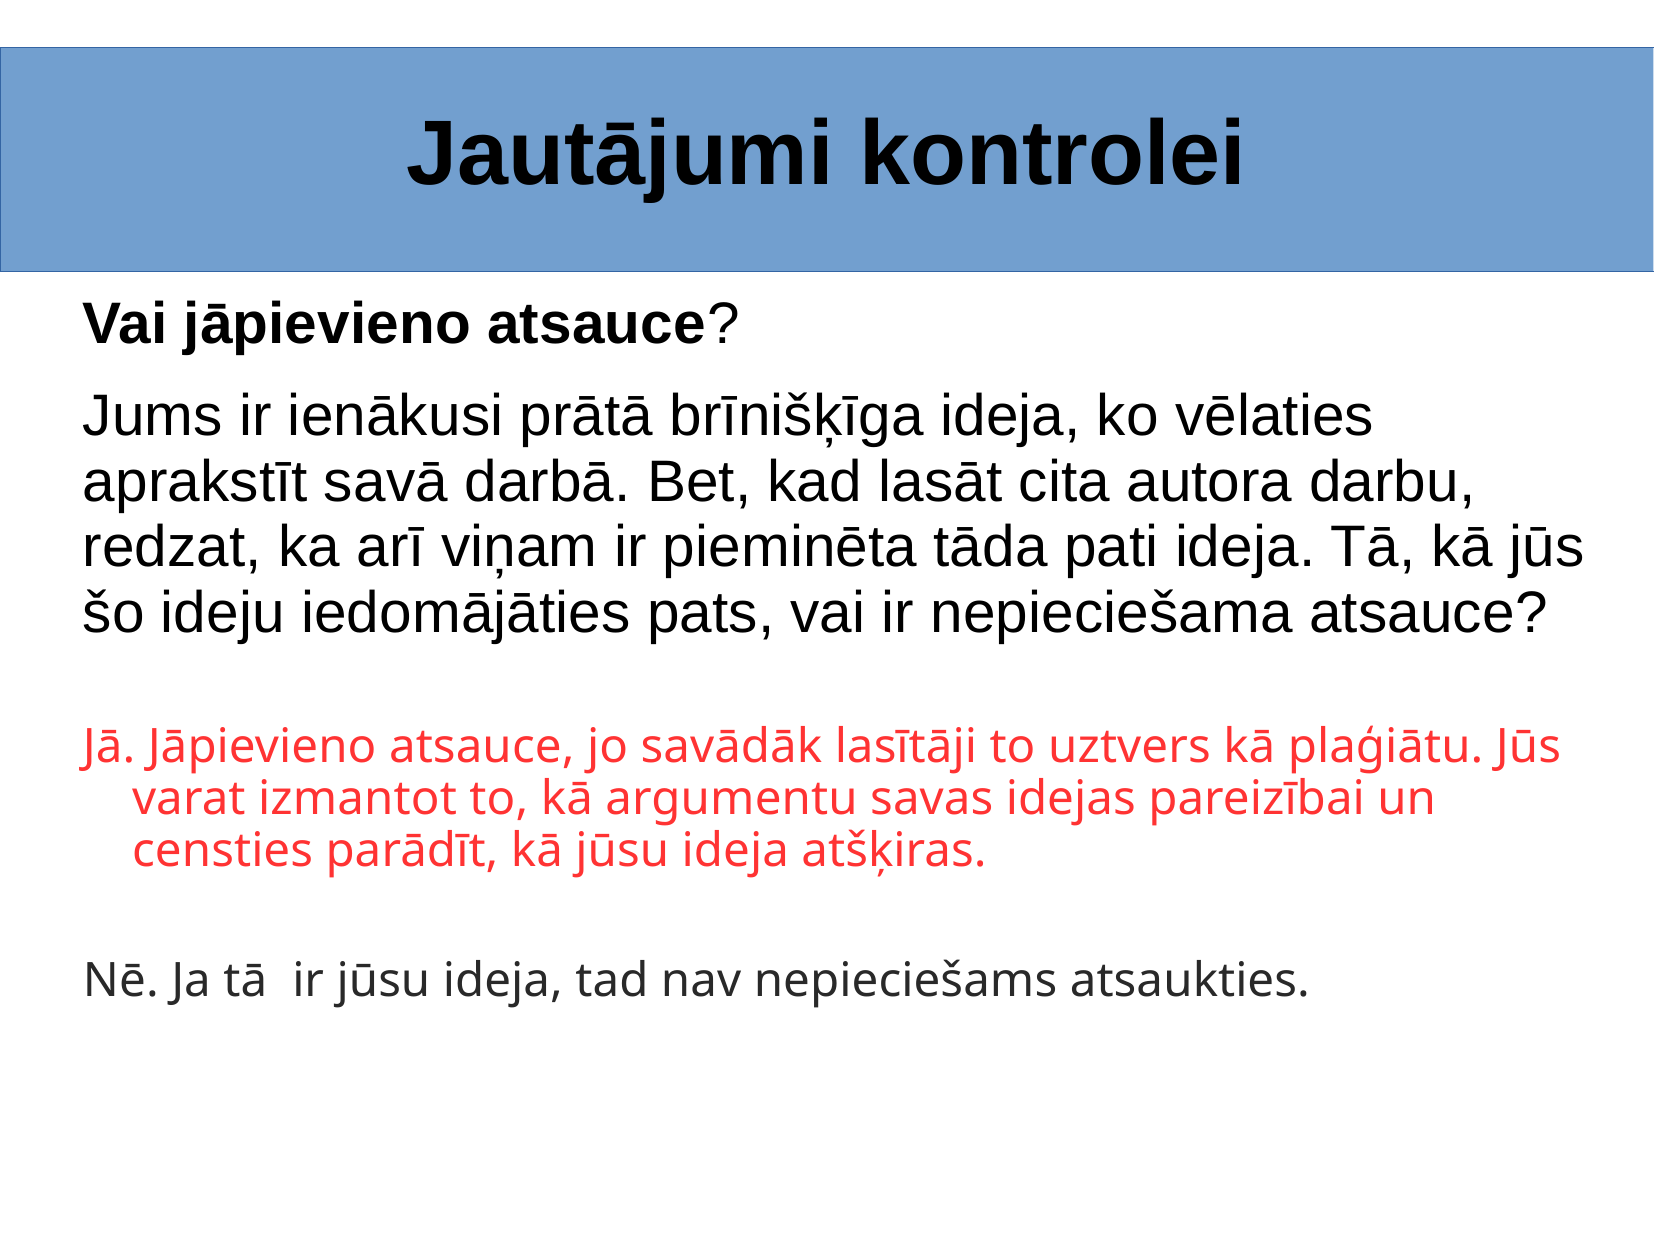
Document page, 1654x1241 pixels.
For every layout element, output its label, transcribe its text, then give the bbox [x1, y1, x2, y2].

list Vai jāpievieno atsauce? Jums ir ienākusi prātā brīnišķīga ideja, ko vēlaties aprakstīt savā darbā. Bet, kad lasāt cita autora darbu, redzat, ka arī viņam ir pieminēta tāda pati ideja. Tā, kā jūs šo ideju iedomājāties pats, vai ir nepieciešama atsauce? Jā. Jāpievieno atsauce, jo savādāk lasītāji to uztvers kā plaģiātu. Jūs varat izmantot to, kā argumentu savas idejas pareizībai un censties parādīt, kā jūsu ideja atšķiras. Nē. Ja tā ir jūsu ideja, tad nav nepieciešams atsaukties. [82, 290, 1607, 1010]
text_box [0, 47, 1654, 272]
title Jautājumi kontrolei [82, 49, 1571, 257]
